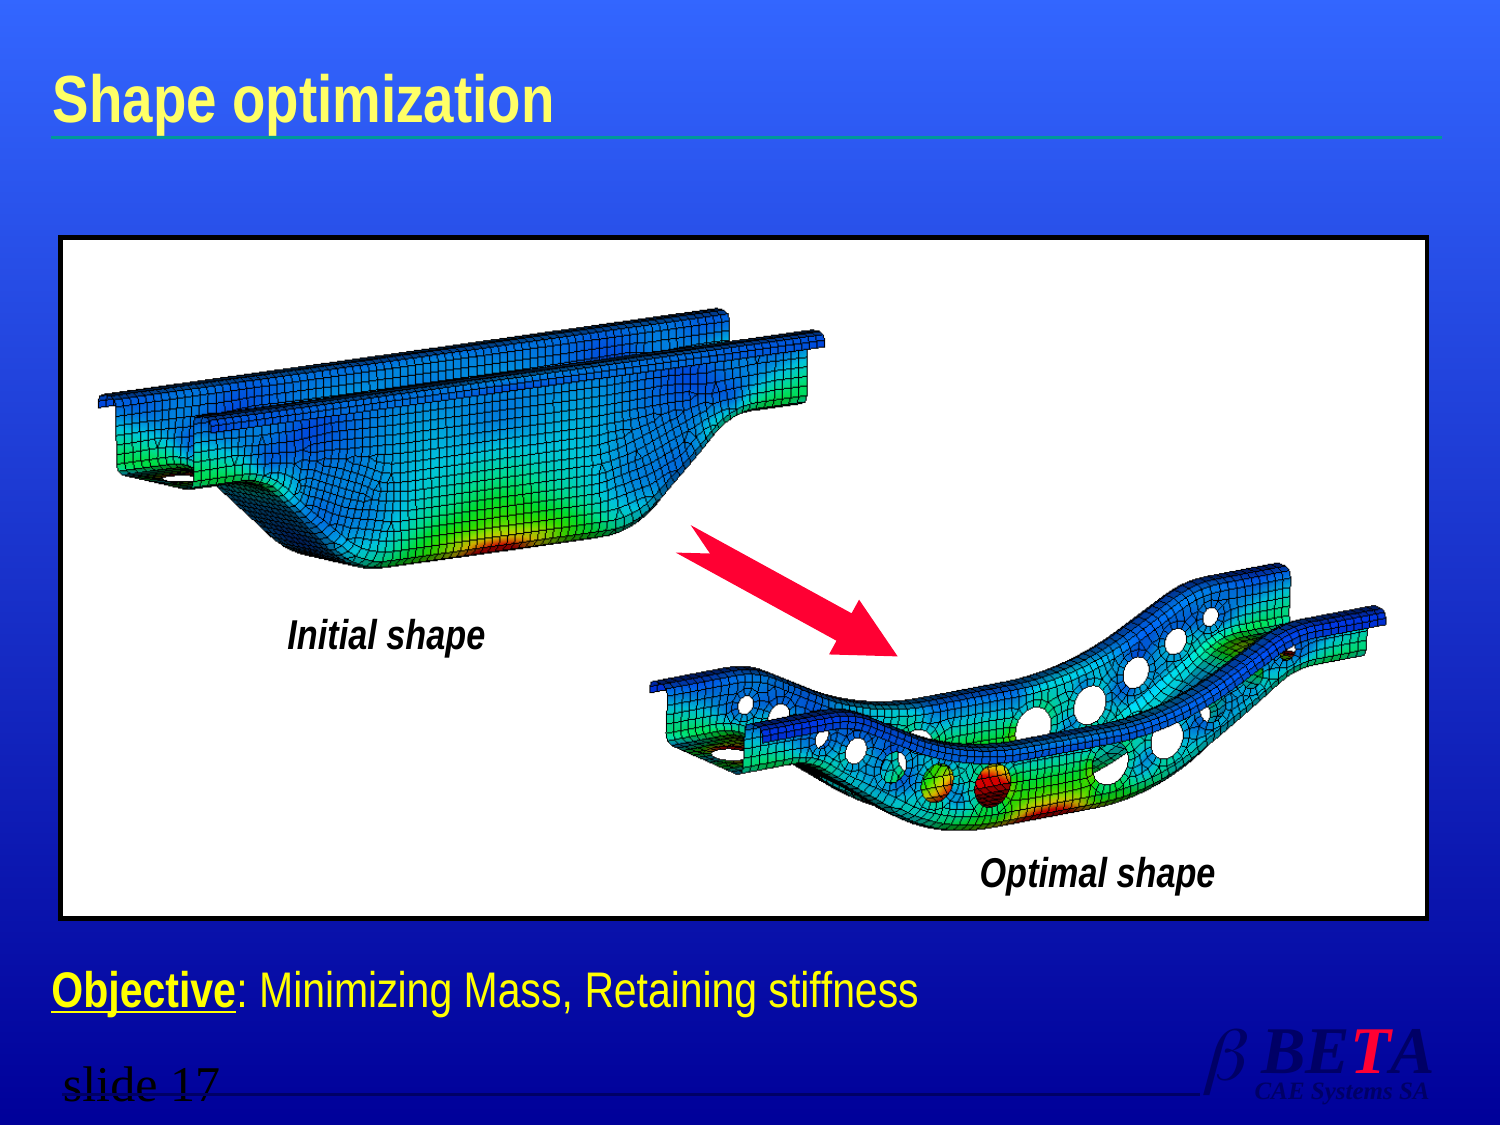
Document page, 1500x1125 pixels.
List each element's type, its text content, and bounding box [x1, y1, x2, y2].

title Shape optimization [37, 48, 1450, 144]
text_box Objective: Minimizing Mass, Retaining stiffness [36, 950, 1098, 1026]
picture [89, 285, 1401, 852]
text_box Initial shape [272, 600, 555, 666]
text_box [60, 237, 1428, 919]
text_box Optimal shape [964, 837, 1247, 904]
